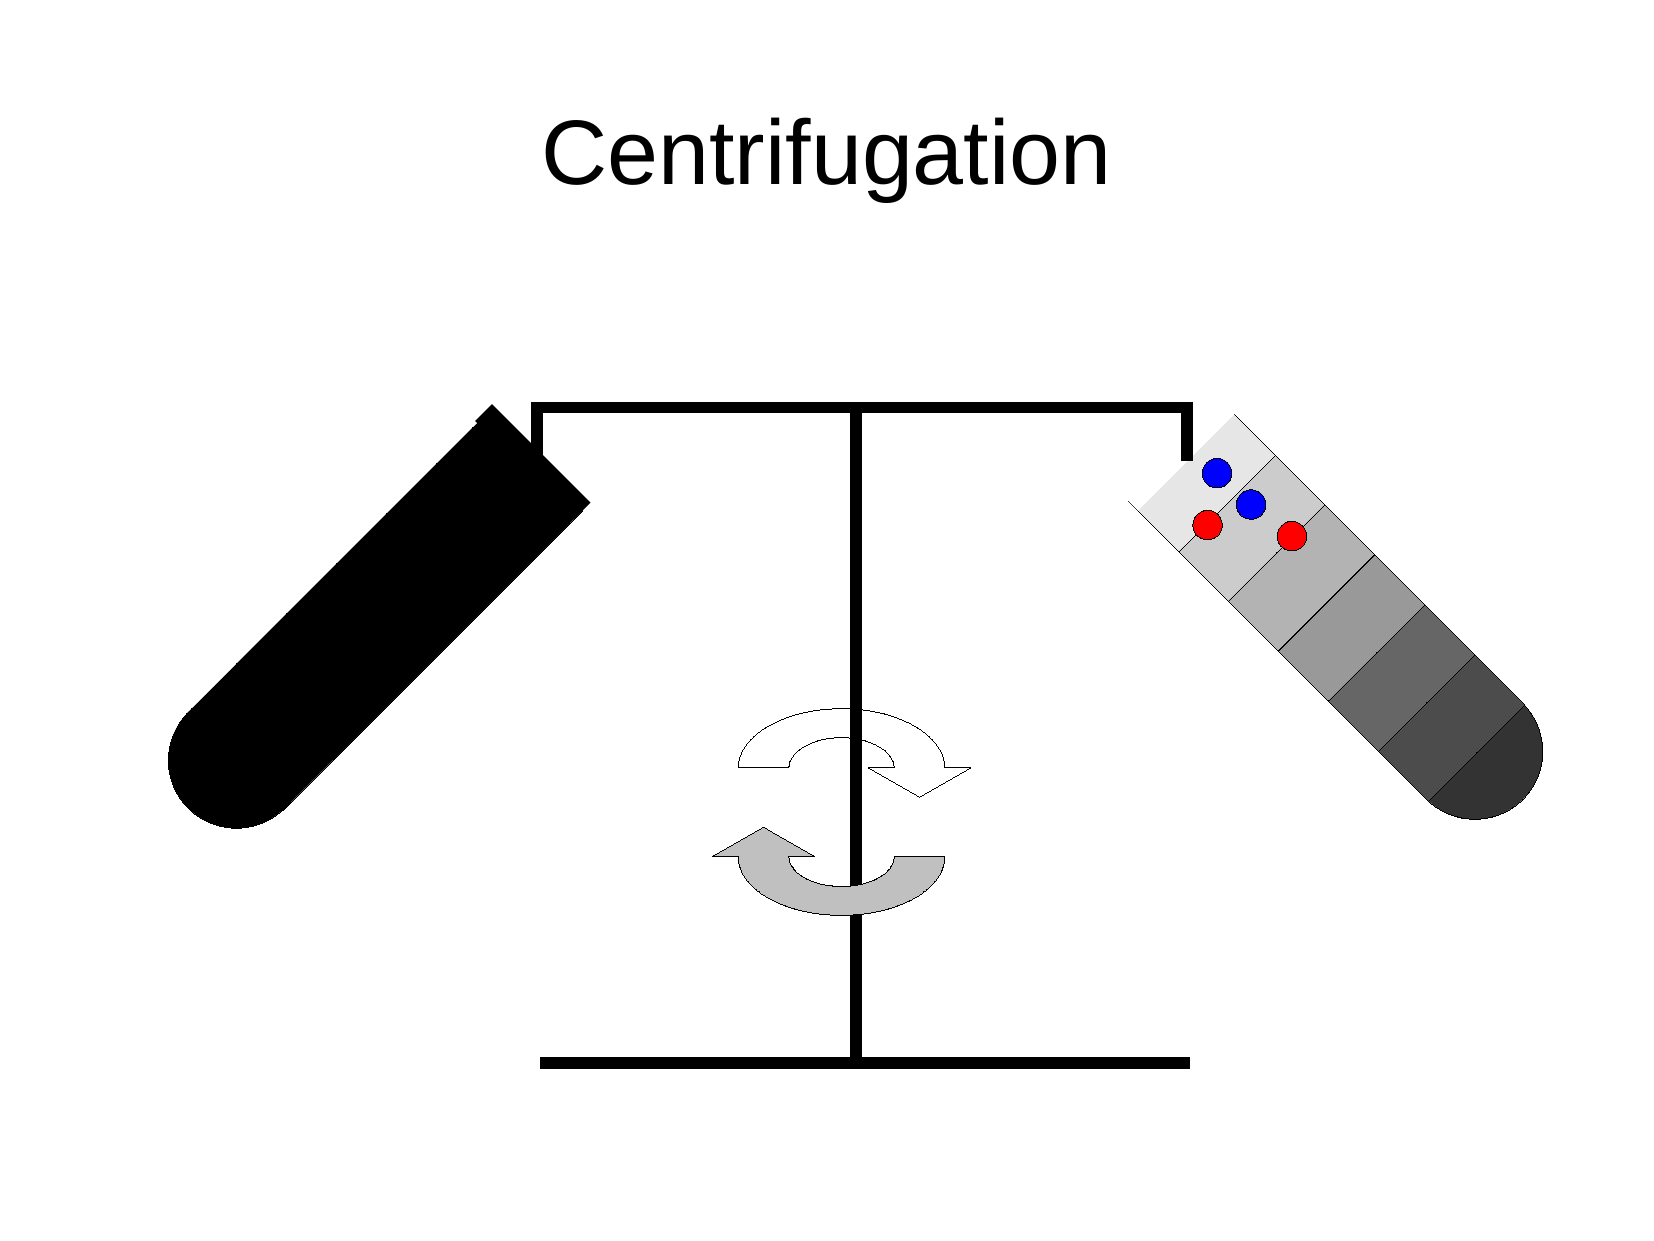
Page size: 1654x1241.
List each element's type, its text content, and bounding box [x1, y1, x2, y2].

text_box [168, 404, 591, 829]
title Centrifugation [82, 56, 1571, 250]
text_box [712, 827, 945, 916]
text_box [1121, 395, 1543, 820]
